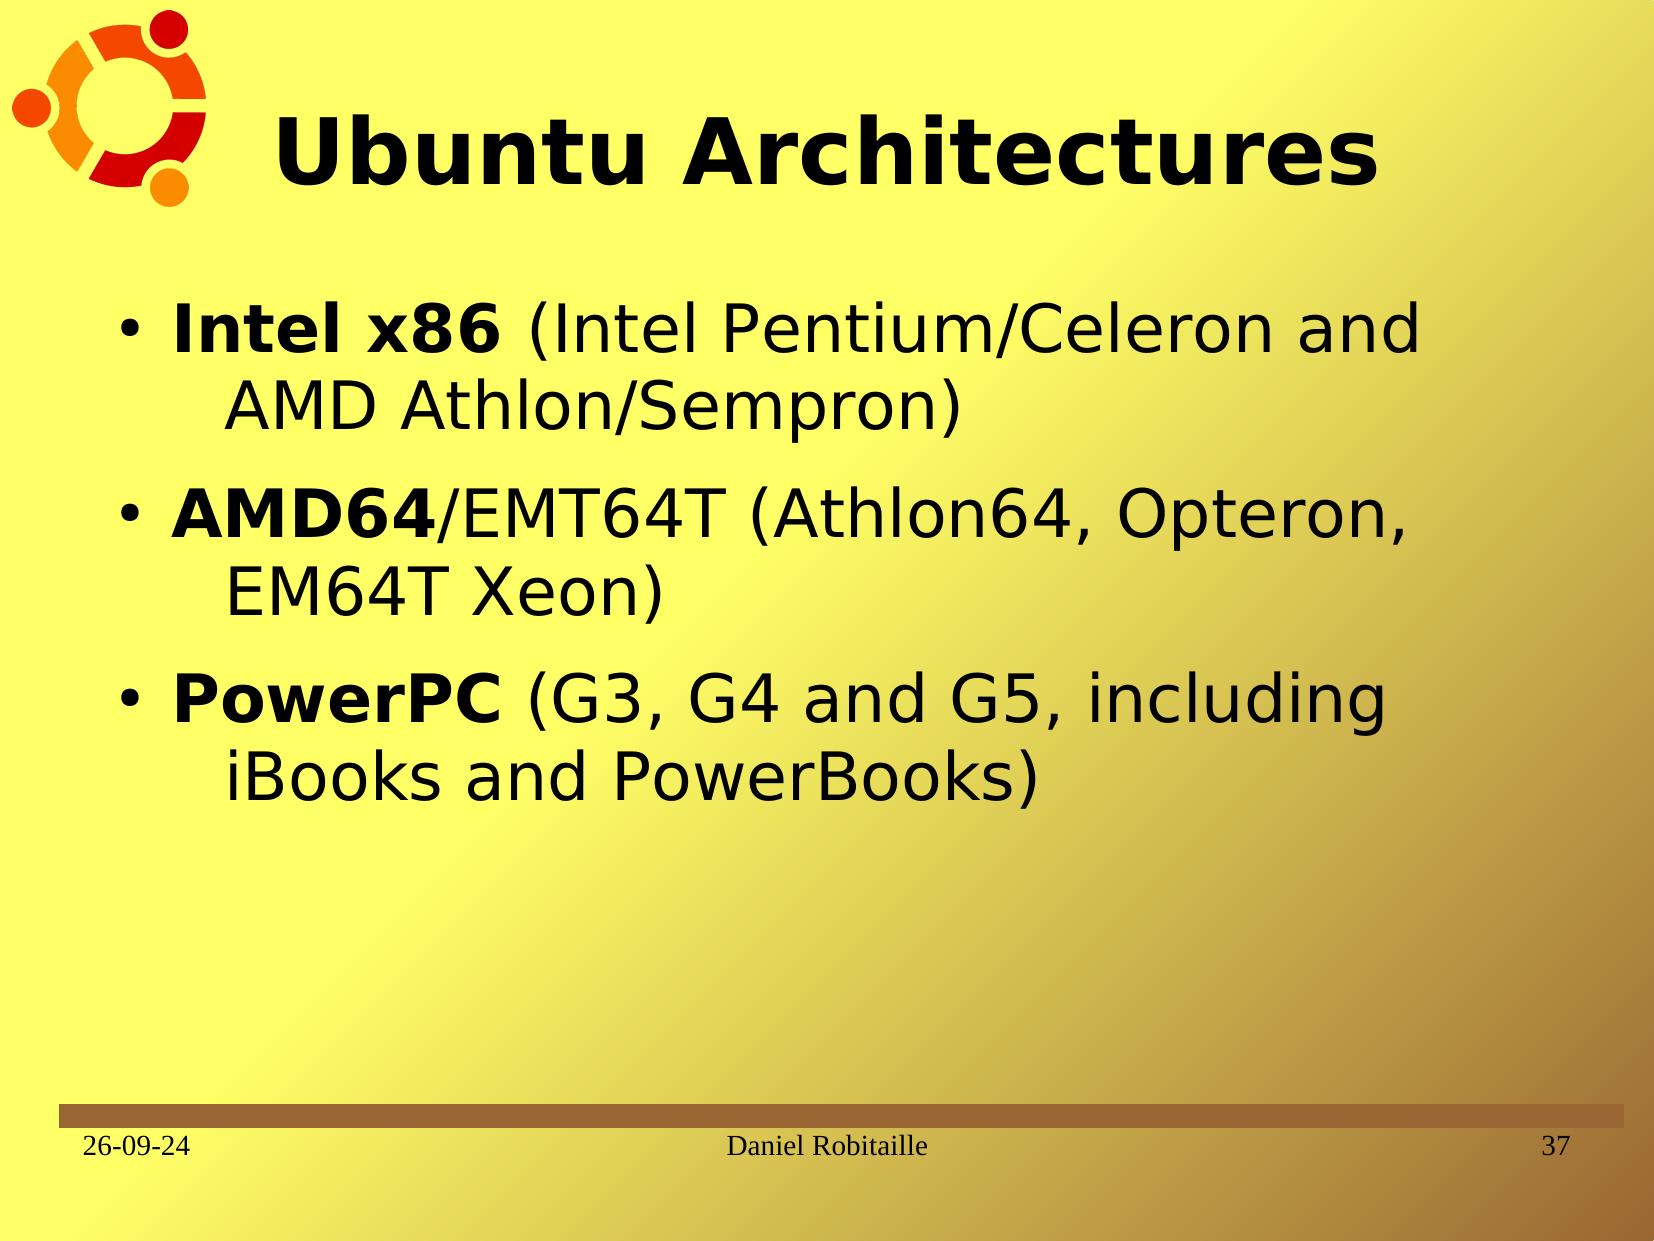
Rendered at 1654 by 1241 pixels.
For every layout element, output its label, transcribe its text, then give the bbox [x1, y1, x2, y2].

title Ubuntu Architectures [82, 49, 1571, 257]
list Intel x86 (Intel Pentium/Celeron and AMD Athlon/Sempron) AMD64/EMT64T (Athlon64, Opteron, EM64T Xeon) PowerPC (G3, G4 and G5, including iBooks and PowerBooks) [82, 290, 1571, 1109]
picture [12, 10, 207, 207]
